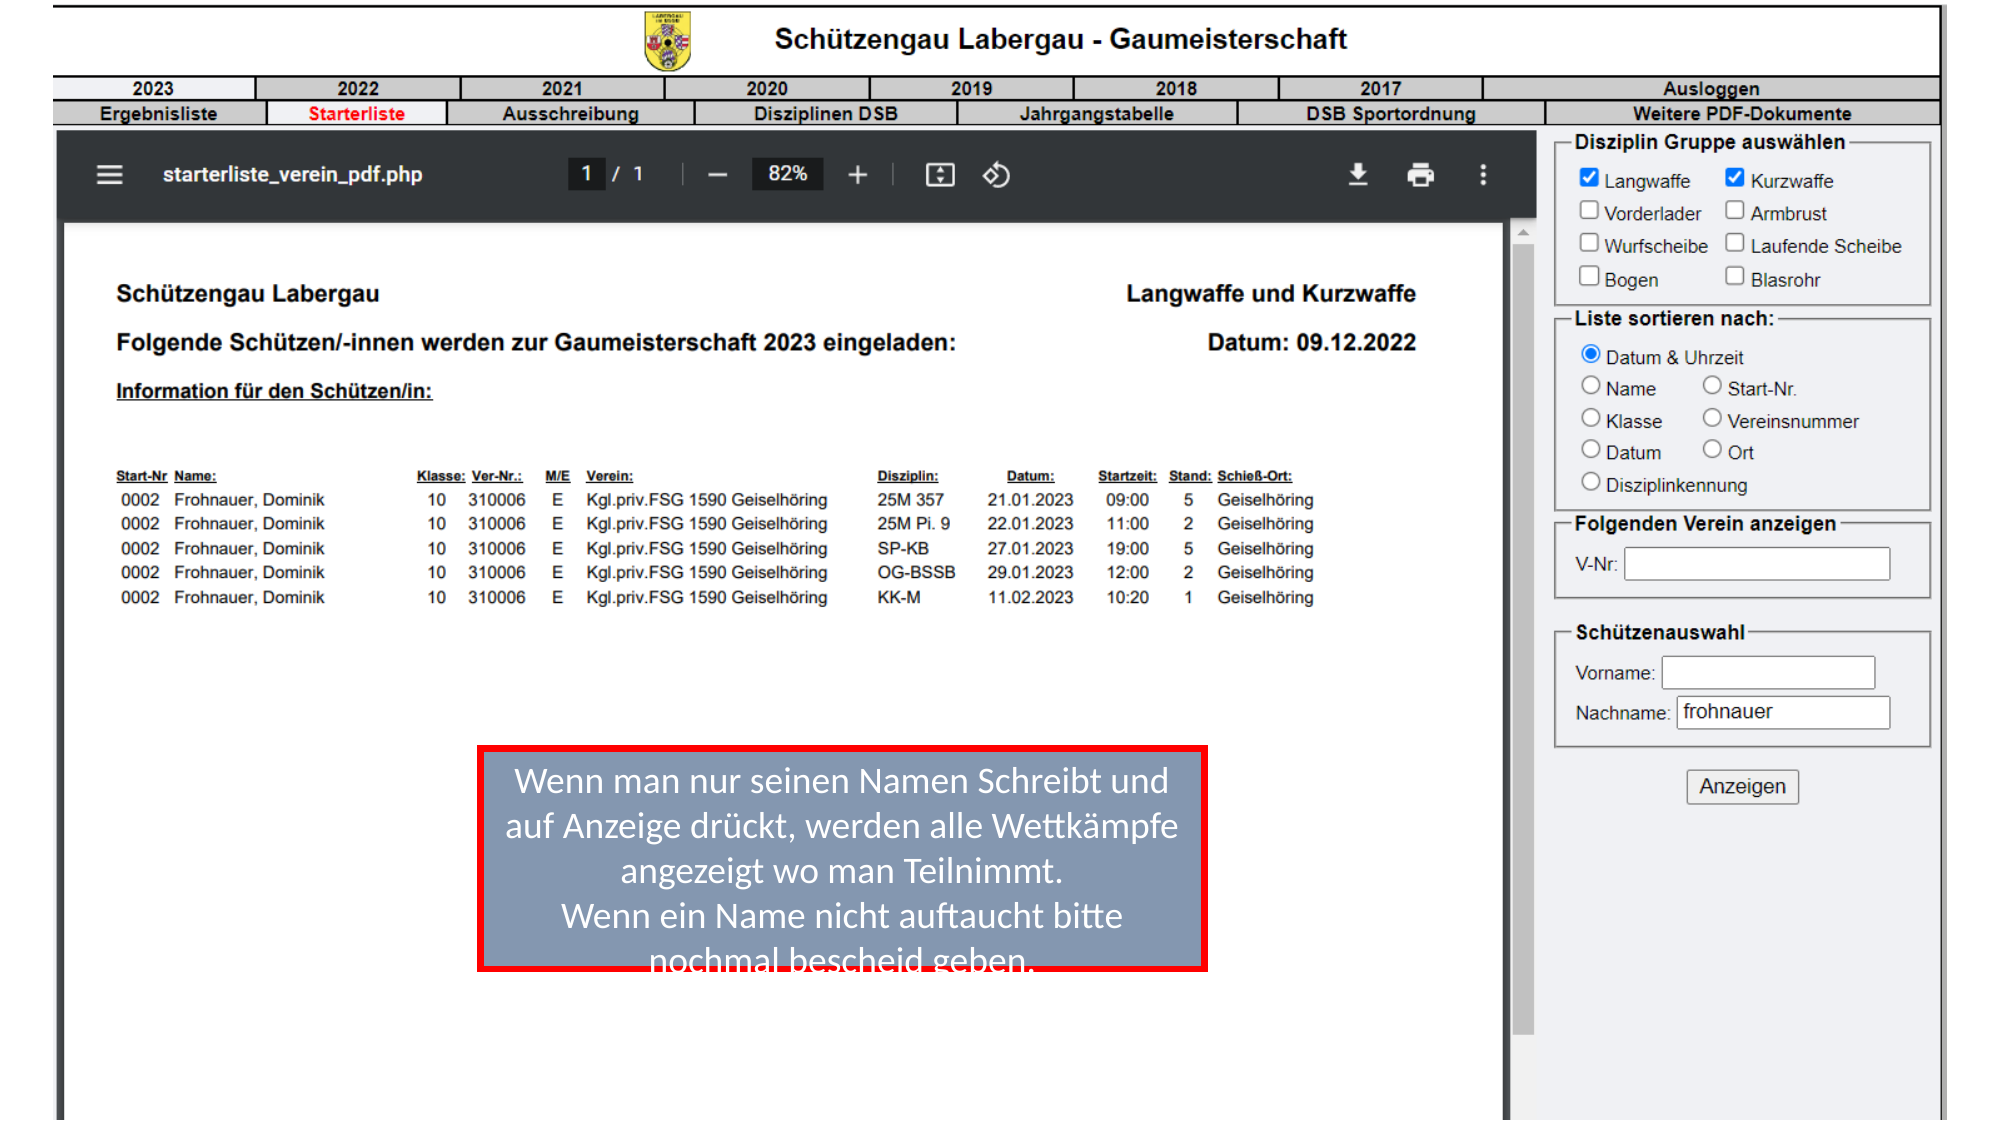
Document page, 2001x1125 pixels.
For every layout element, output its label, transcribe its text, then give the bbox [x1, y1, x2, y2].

text_box Wenn man nur seinen Namen Schreibt und auf Anzeige drückt, werden alle Wettkämpfe angezeigt wo man Teilnimmt. Wenn ein Name nicht auftaucht bitte nochmal bescheid geben. [481, 748, 1204, 969]
picture [53, 4, 1947, 1121]
